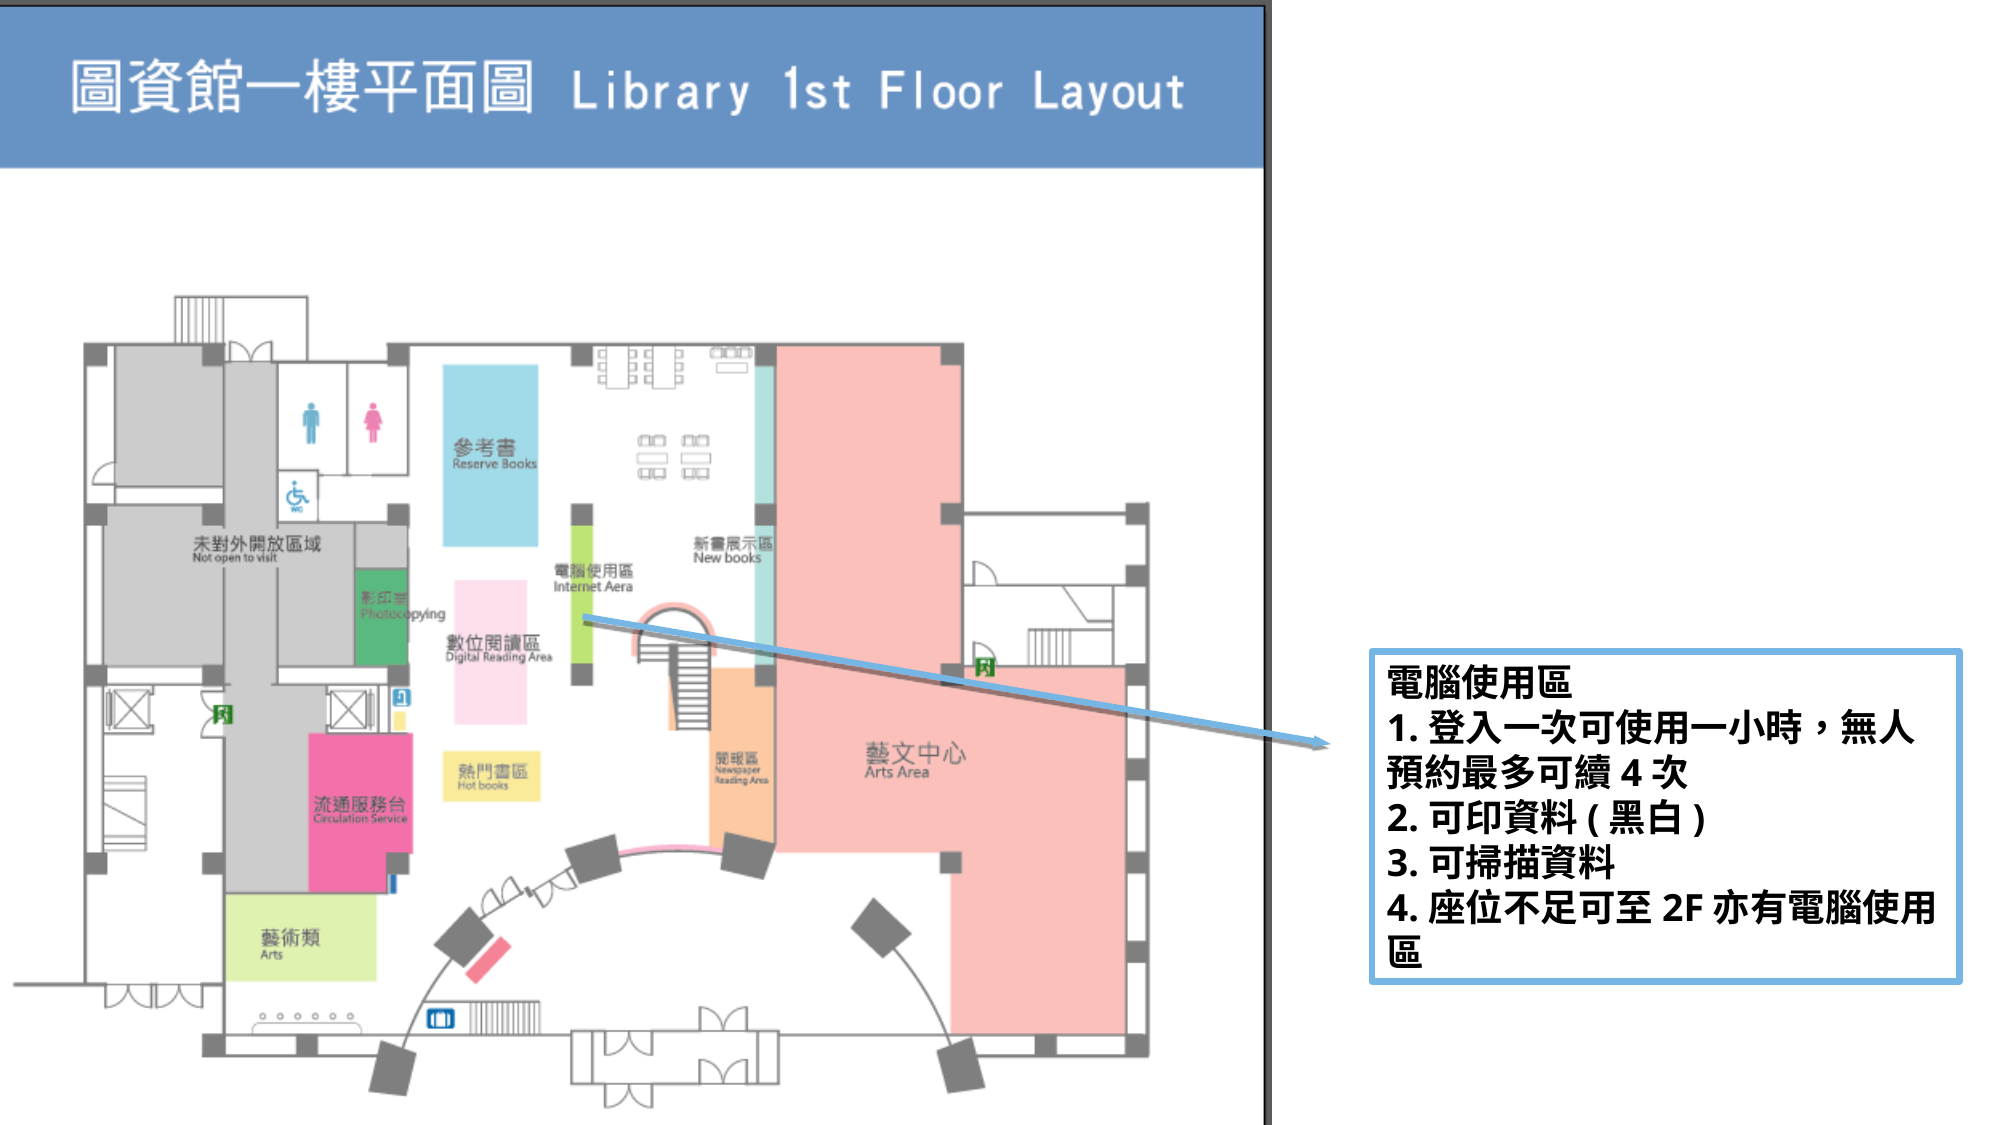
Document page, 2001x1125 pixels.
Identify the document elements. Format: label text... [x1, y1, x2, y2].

text_box 電腦使用區 1.登入一次可使用一小時，無人預約最多可續4次 2.可印資料(黑白) 3.可掃描資料 4.座位不足可至2F亦有電腦使用區 [1371, 651, 1960, 940]
picture [0, 0, 1272, 1125]
